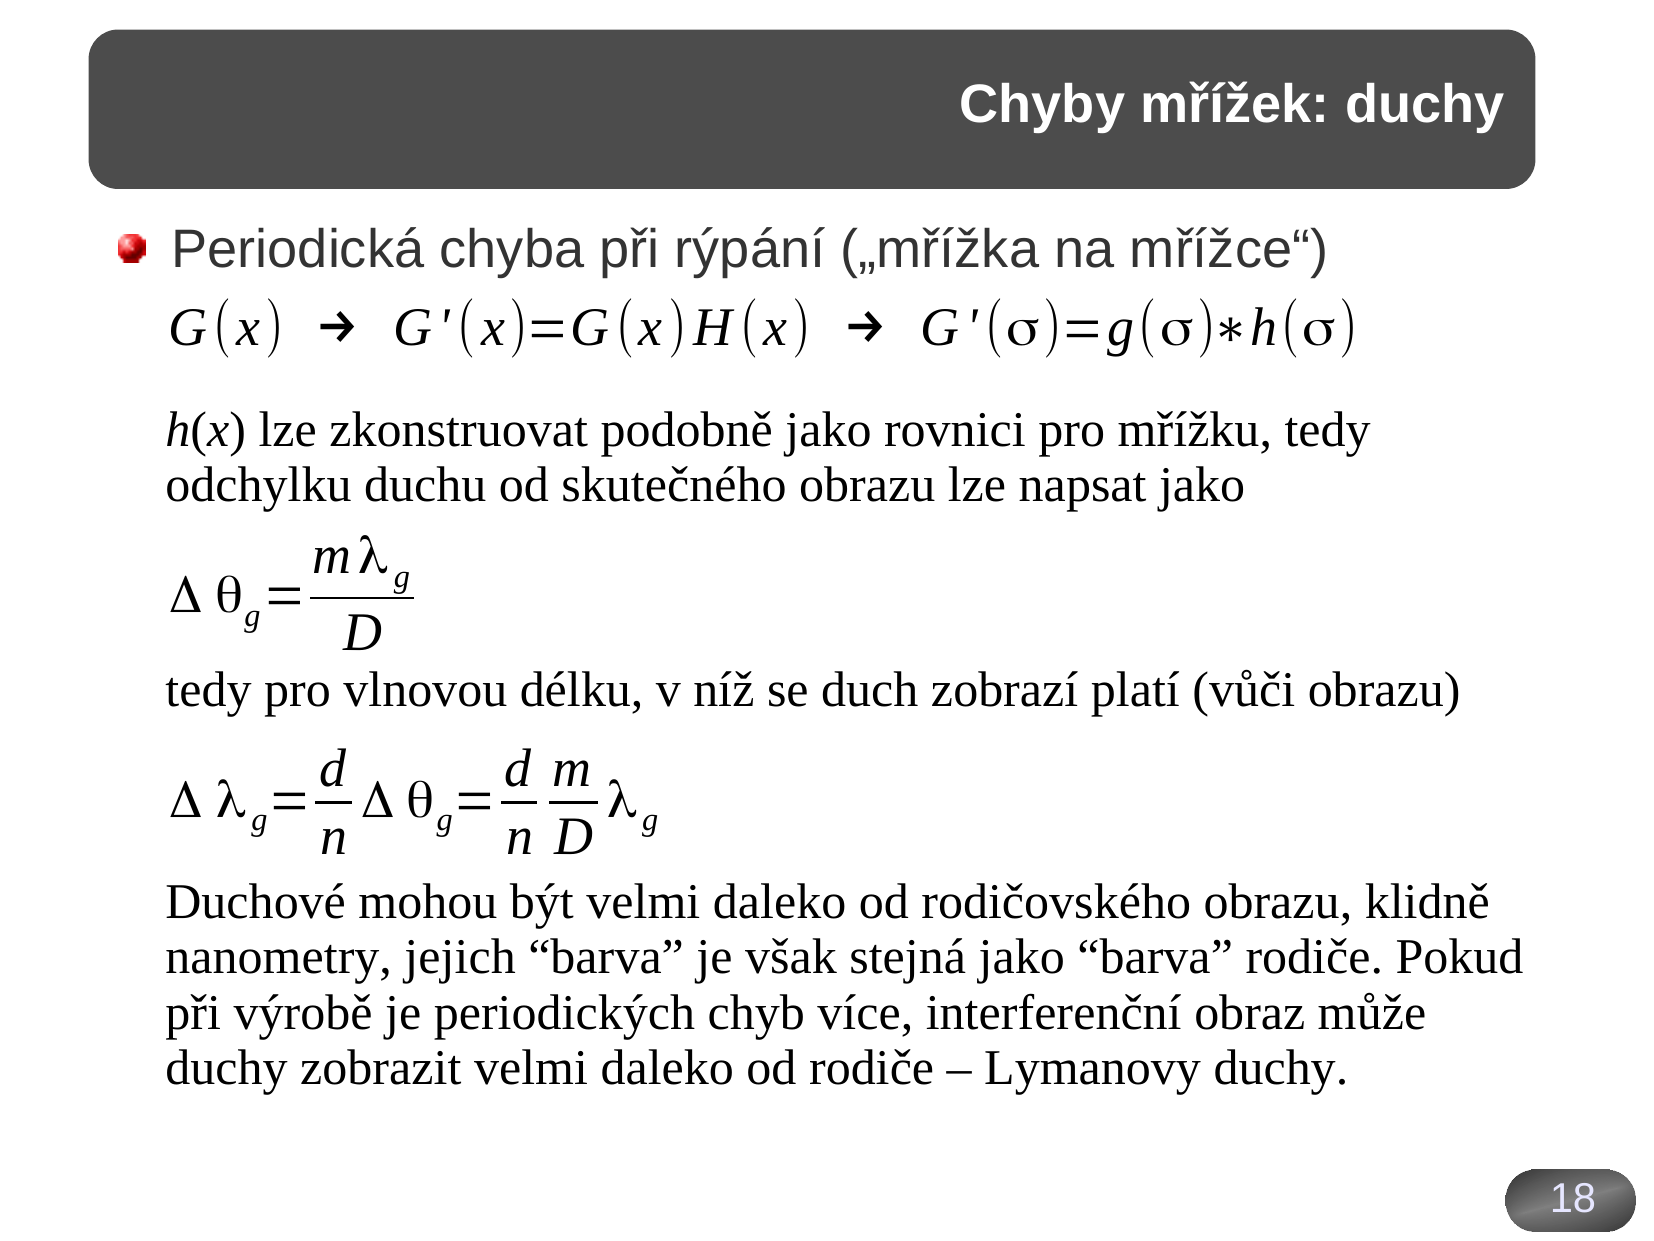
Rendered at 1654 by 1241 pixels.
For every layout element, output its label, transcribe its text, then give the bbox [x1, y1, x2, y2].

chart [163, 295, 1364, 361]
text_box Duchové mohou být velmi daleko od rodičovského obrazu, klidně nanometry, jejich “barva” je však stejná jako “barva” rodiče. Pokud při výrobě je periodických chyb více, interferenční obraz může duchy zobrazit velmi daleko od rodiče – Lymanovy duchy. [165, 874, 1536, 1123]
text_box h(x) lze zkonstruovat podobně jako rovnici pro mřížku, tedy odchylku duchu od skutečného obrazu lze napsat jako [165, 401, 1370, 513]
list Periodická chyba při rýpání („mřížka na mřížce“) [118, 218, 1477, 296]
text_box tedy pro vlnovou délku, v níž se duch zobrazí platí (vůči obrazu) [165, 661, 1460, 717]
picture [0, 0, 1654, 1241]
title Chyby mřížek: duchy [118, 59, 1506, 148]
chart [163, 525, 422, 662]
chart [163, 738, 665, 867]
